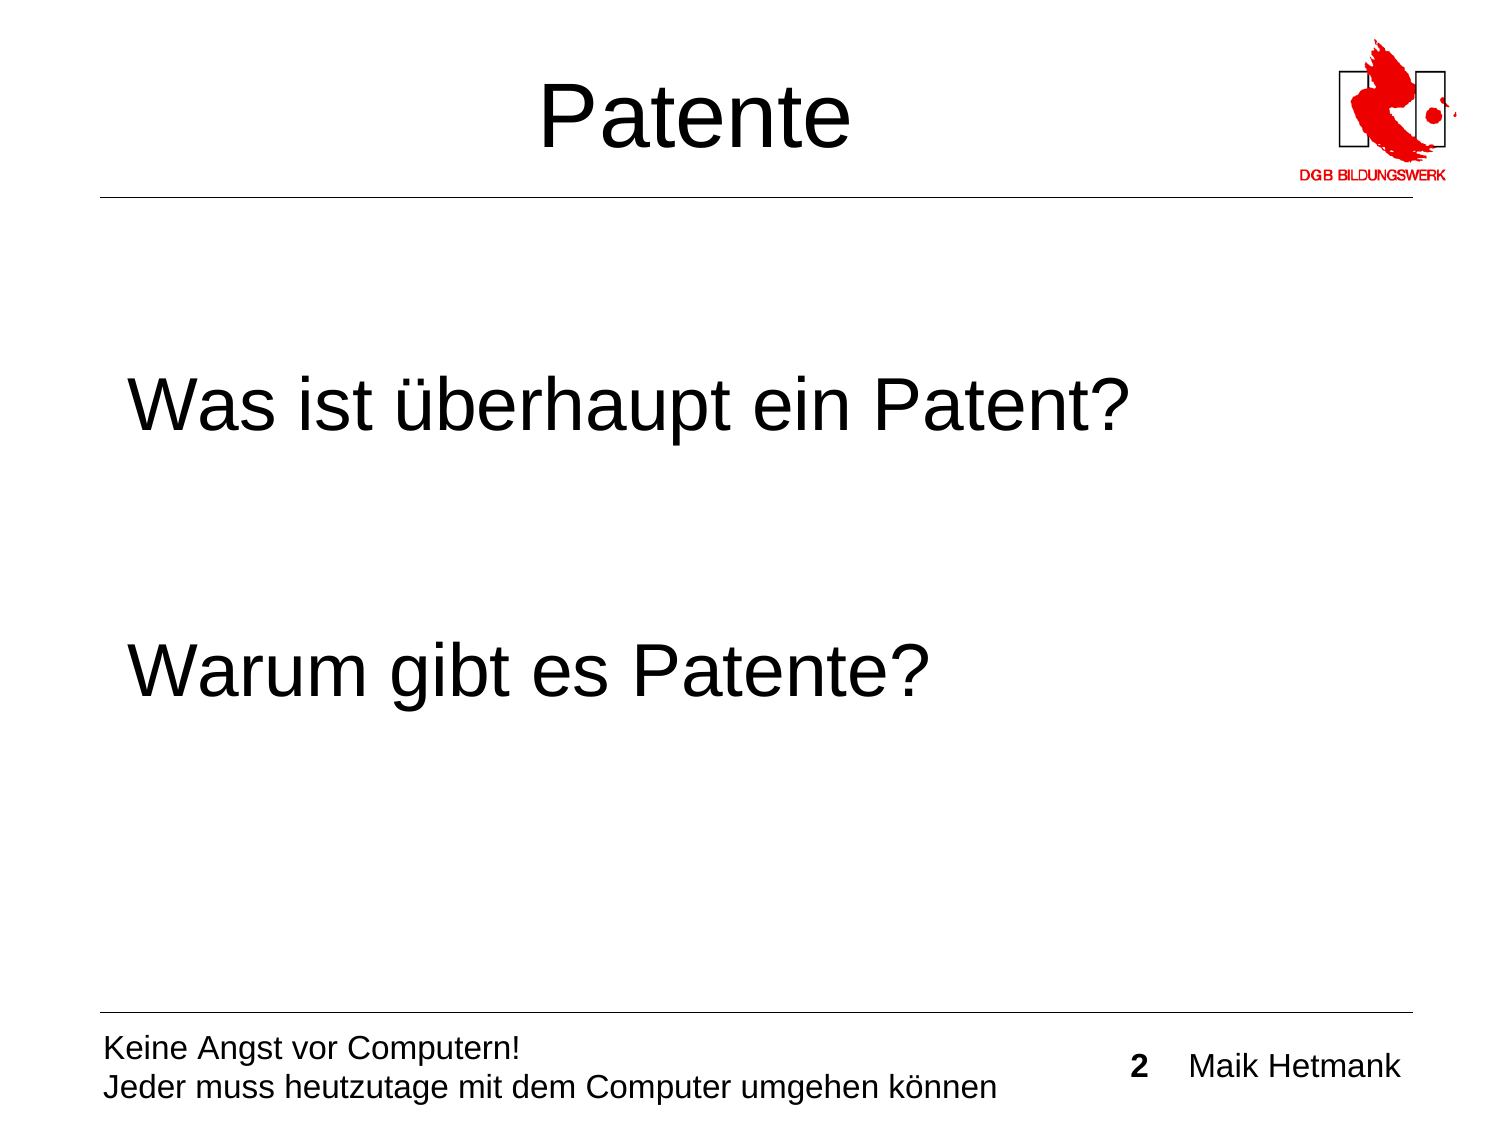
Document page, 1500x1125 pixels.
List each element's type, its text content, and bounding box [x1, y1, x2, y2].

list Warum gibt es Patente? [112, 620, 1231, 721]
title Patente [87, 49, 1305, 175]
picture [1299, 37, 1457, 181]
list Was ist überhaupt ein Patent? [112, 354, 1231, 455]
